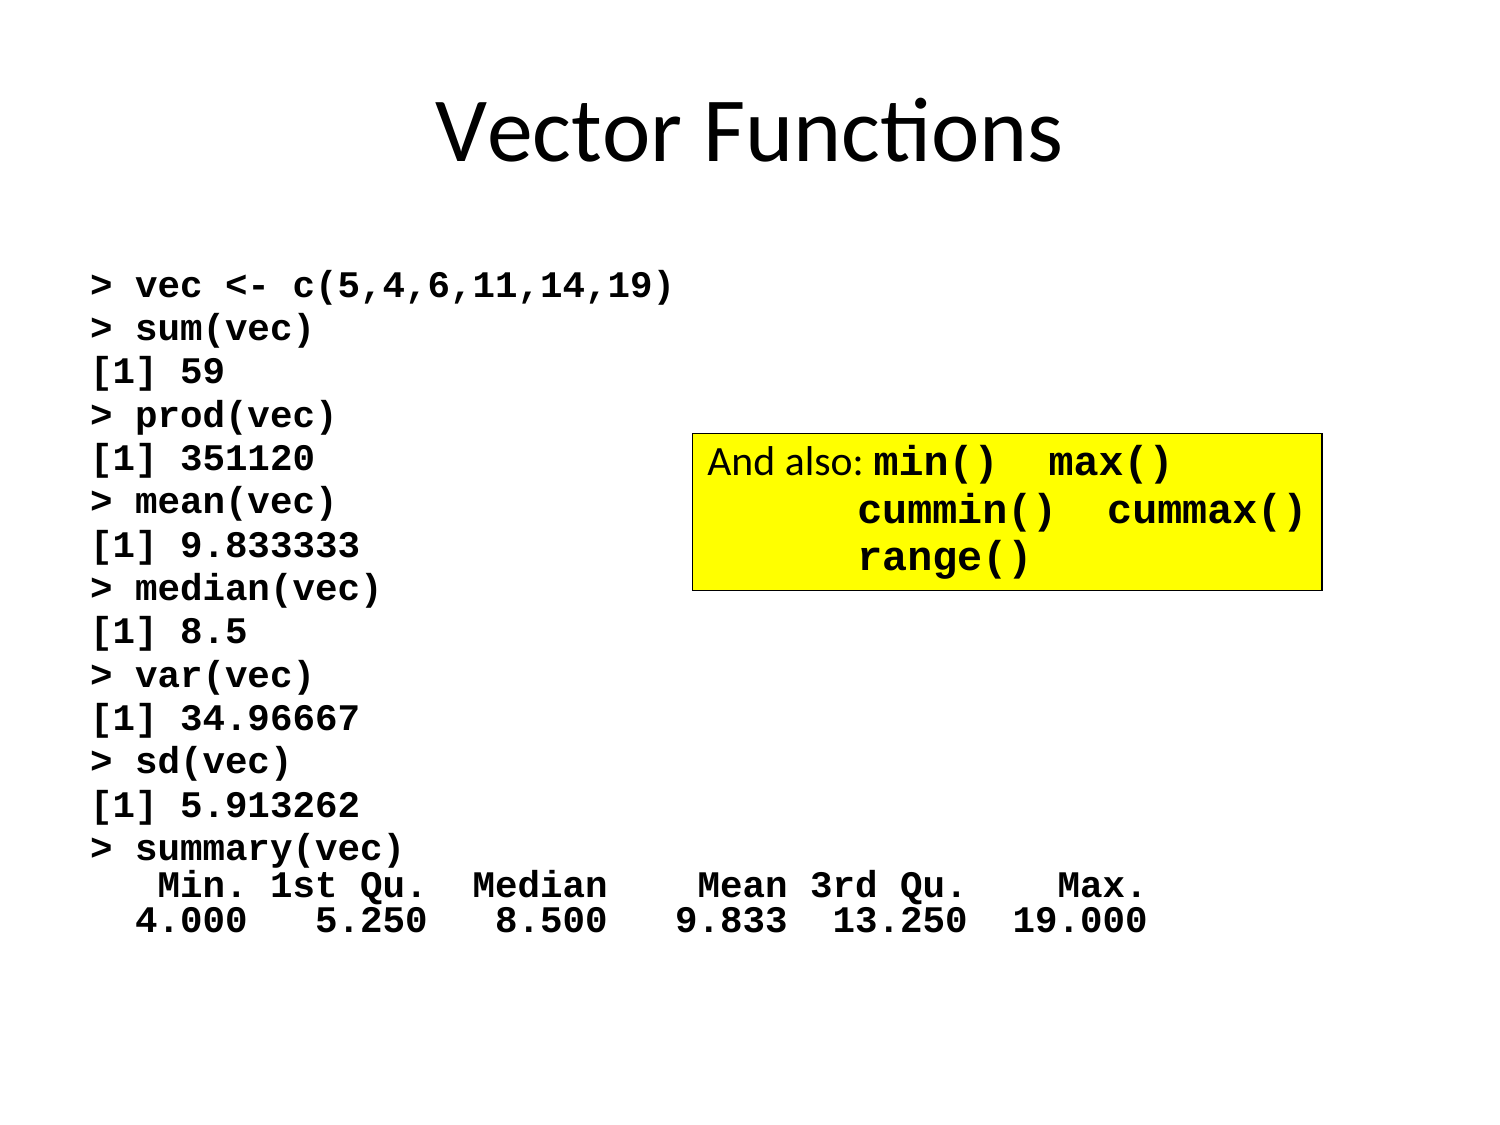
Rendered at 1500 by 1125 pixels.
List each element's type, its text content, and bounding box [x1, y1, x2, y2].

text_box And also: min() max() cummin() cummax() range() [692, 433, 1323, 591]
title Vector Functions [75, 45, 1426, 233]
list > vec <- c(5,4,6,11,14,19) > sum(vec) [1] 59 > prod(vec) [1] 351120 > mean(vec) [1] 9.833333 > median(vec) [1] 8.5 > var(vec) [1] 34.96667 > sd(vec) [1] 5.913262 > summary(vec) Min. 1st Qu. Median Mean 3rd Qu. Max. 4.000 5.250 8.500 9.833 13.250 19.000 [75, 262, 1426, 1021]
